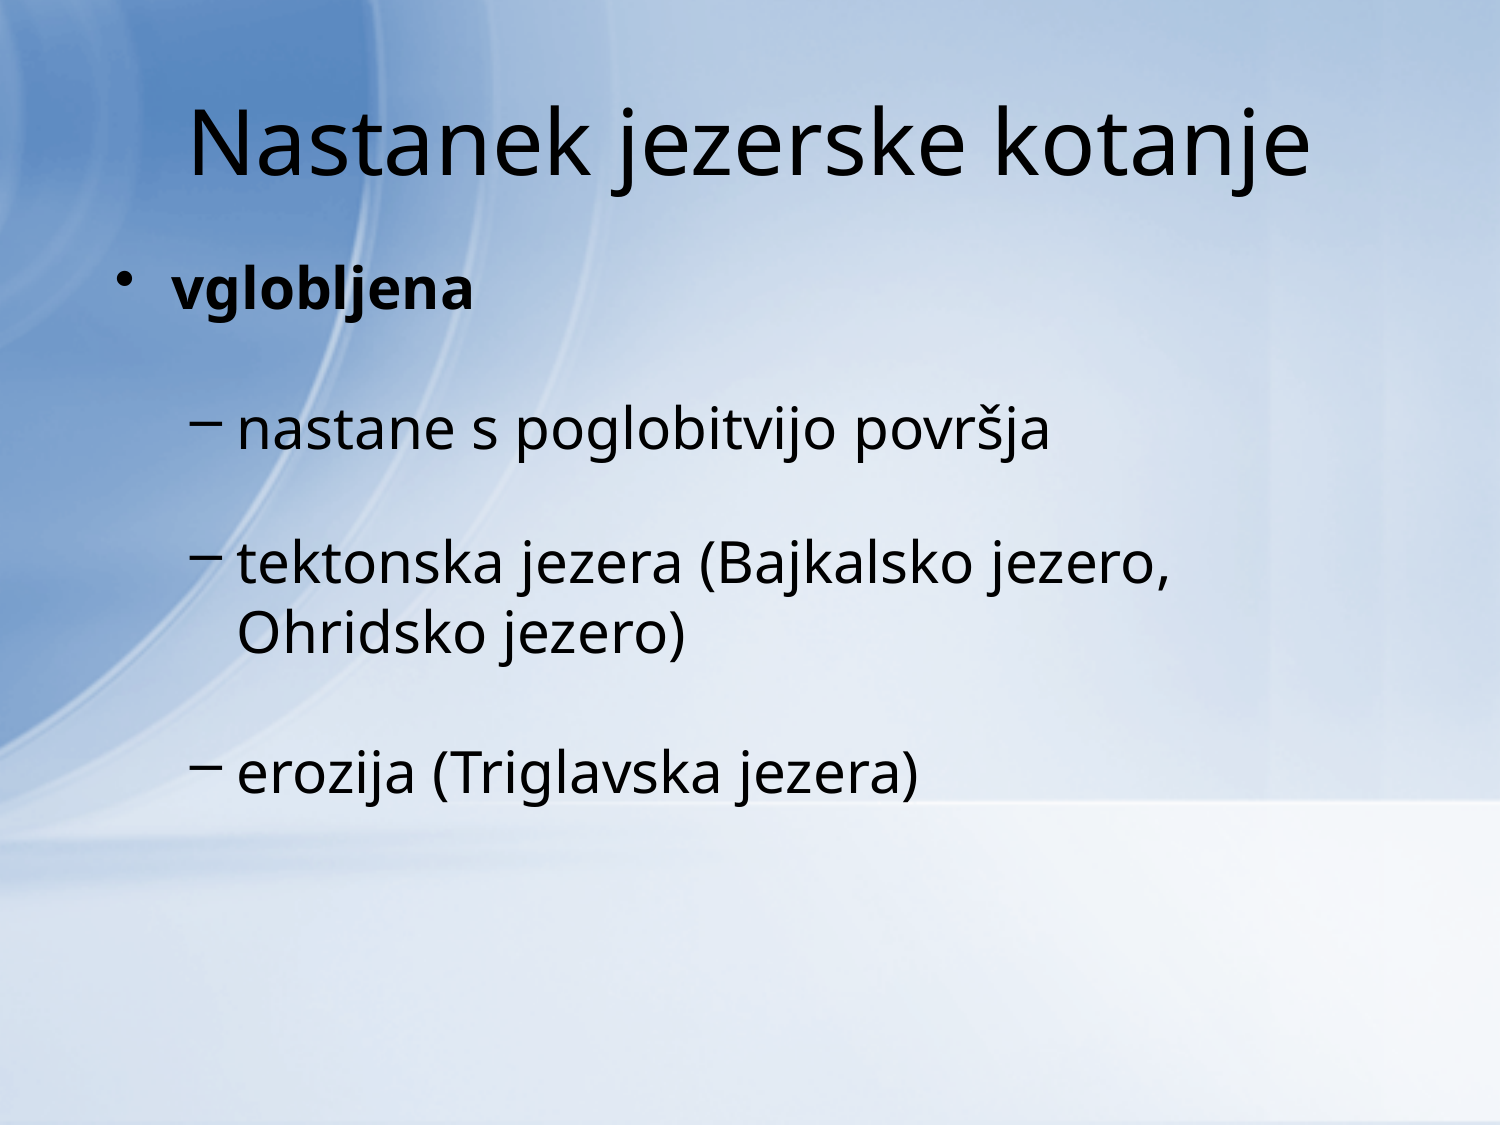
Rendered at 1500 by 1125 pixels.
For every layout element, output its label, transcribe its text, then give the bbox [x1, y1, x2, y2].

picture [0, 0, 1500, 1125]
text_box vglobljena nastane s poglobitvijo površja tektonska jezera (Bajkalsko jezero, Ohridsko jezero) erozija (Triglavska jezera) [100, 243, 1451, 1000]
title Nastanek jezerske kotanje [75, 45, 1425, 233]
